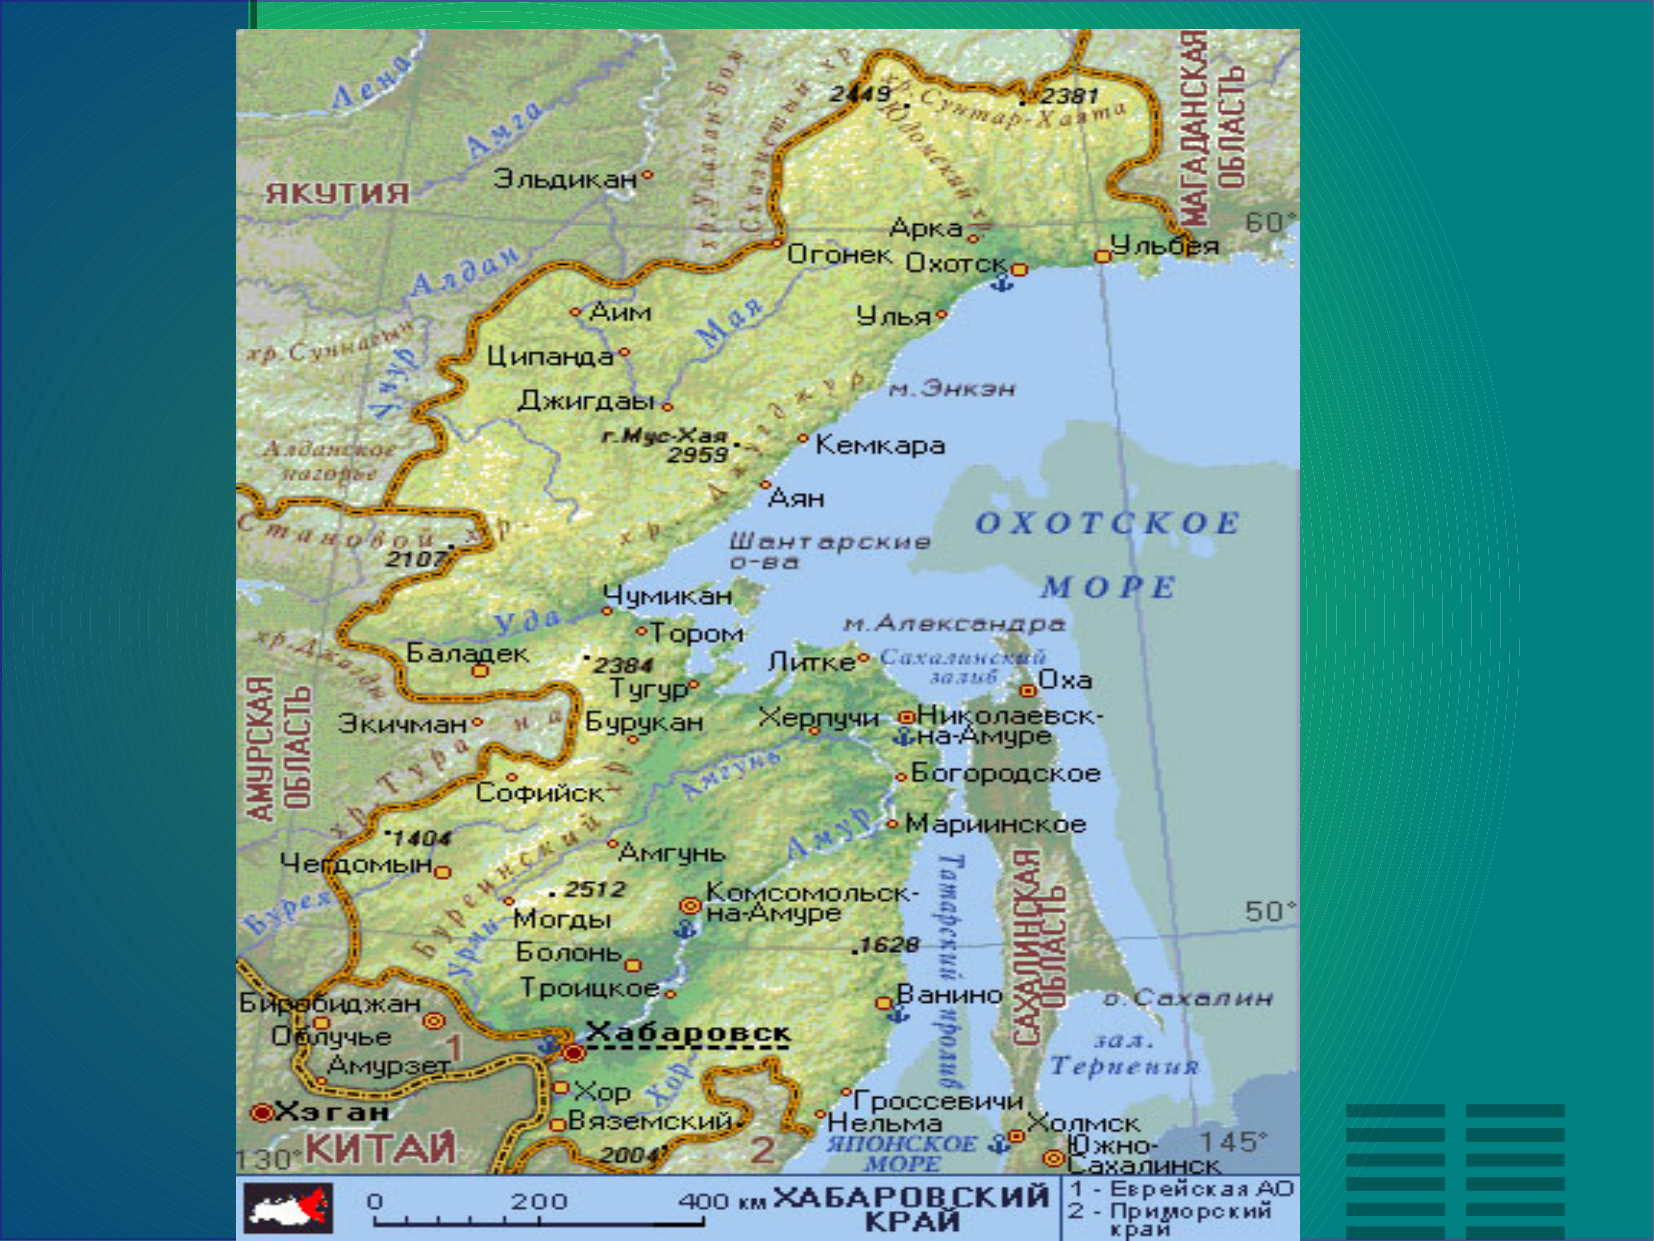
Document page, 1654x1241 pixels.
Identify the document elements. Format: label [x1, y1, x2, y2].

picture [236, 29, 1300, 1241]
